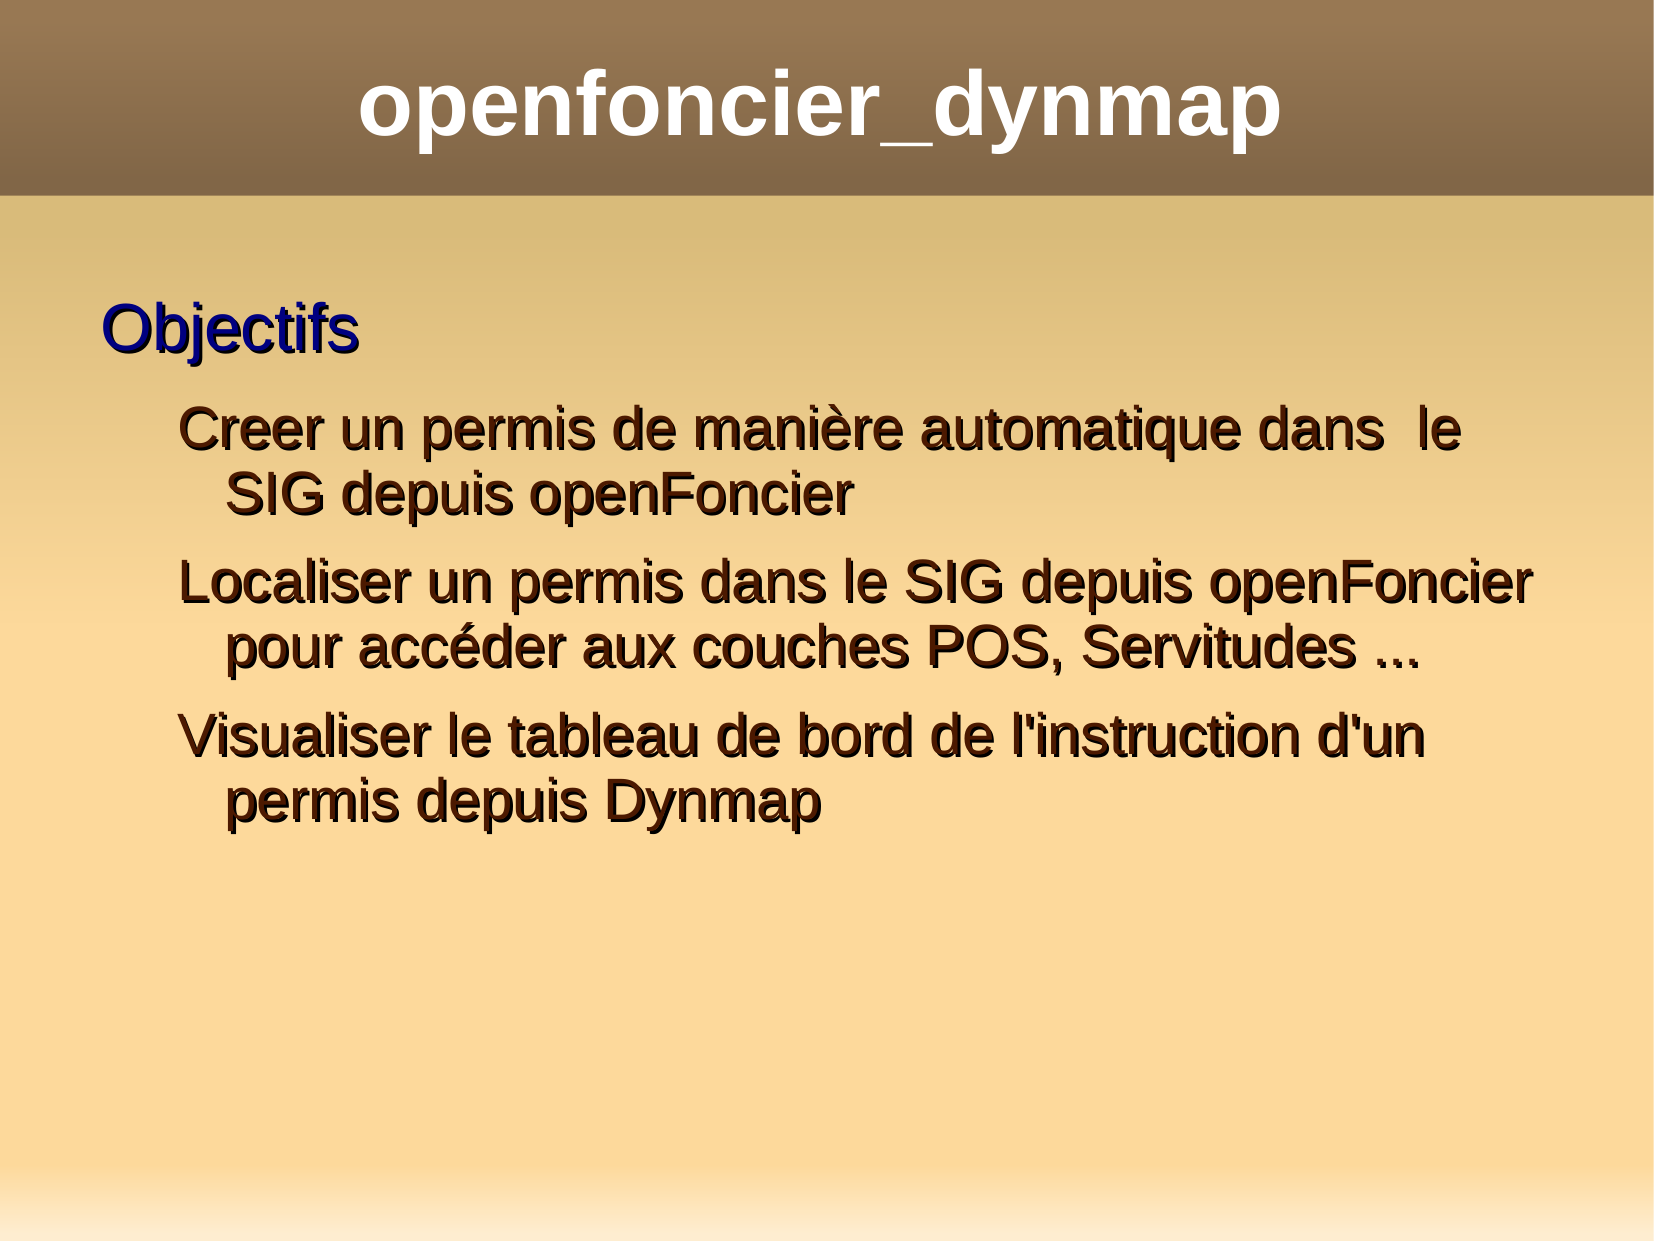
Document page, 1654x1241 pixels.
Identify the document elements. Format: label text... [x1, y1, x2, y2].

title openfoncier_dynmap [76, 0, 1565, 208]
picture [0, 0, 1654, 1241]
list Objectifs Creer un permis de manière automatique dans le SIG depuis openFoncier Localiser un permis dans le SIG depuis openFoncier pour accéder aux couches POS, Servitudes ... Visualiser le tableau de bord de l'instruction d'un permis depuis Dynmap [82, 290, 1571, 1109]
